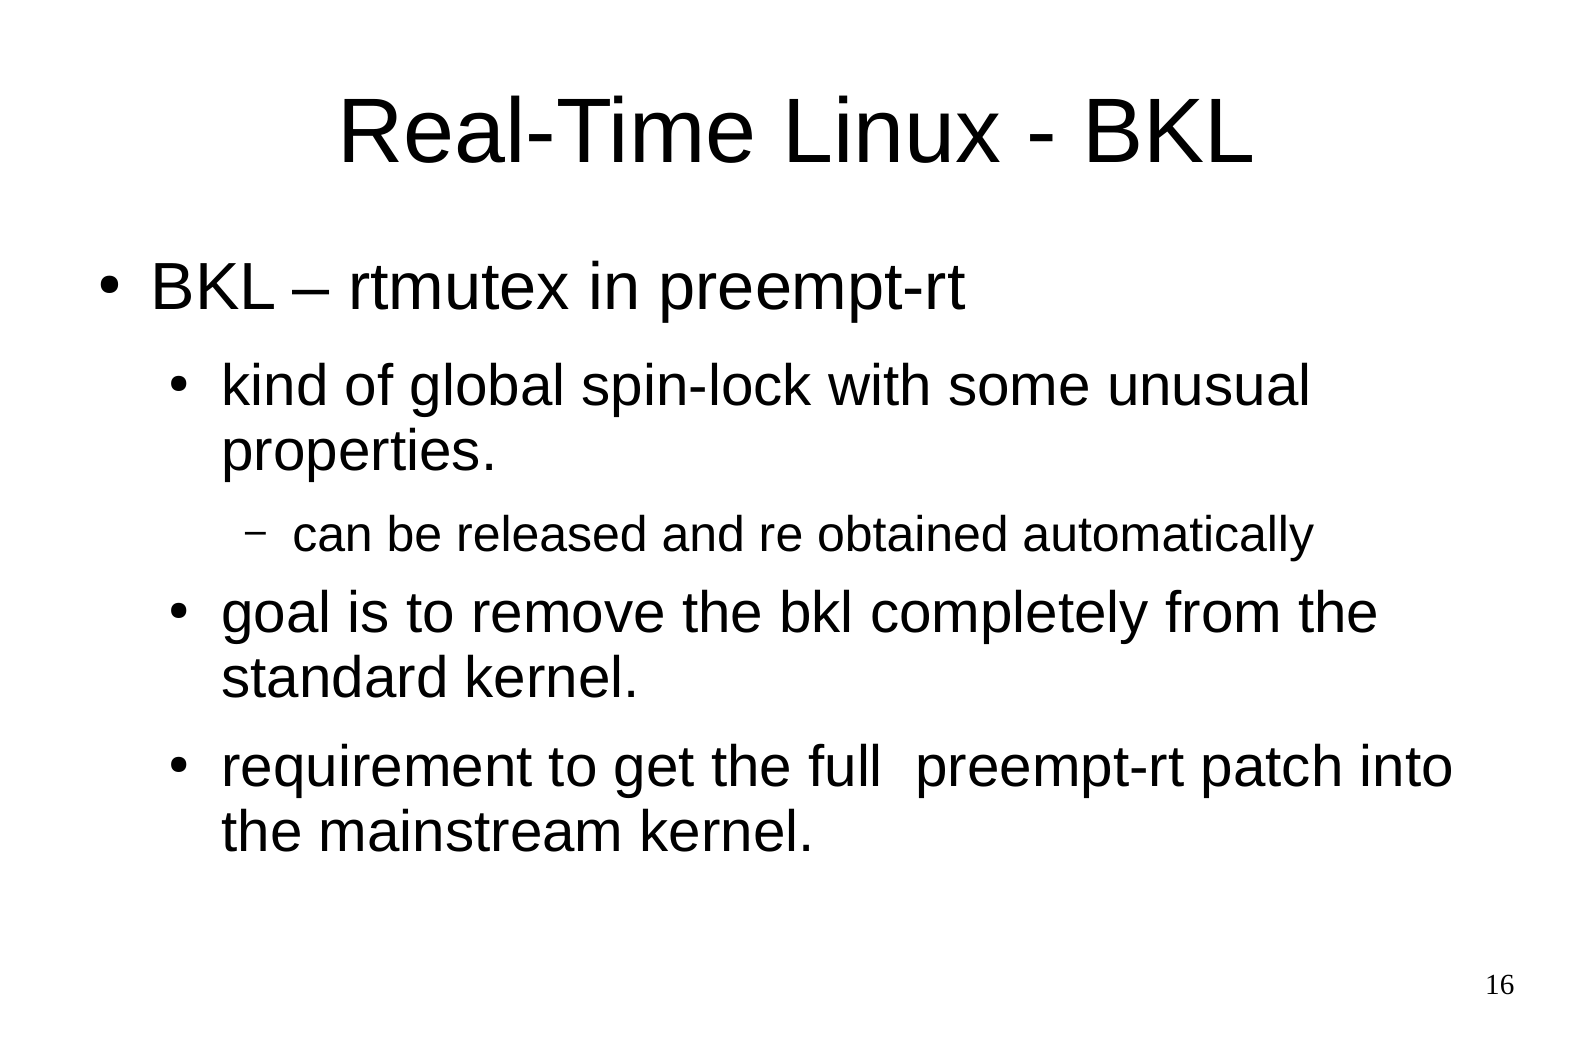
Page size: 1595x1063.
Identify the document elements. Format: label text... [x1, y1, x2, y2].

list BKL – rtmutex in preempt-rt kind of global spin-lock with some unusual properties. can be released and re obtained automatically goal is to remove the bkl completely from the standard kernel. requirement to get the full preempt-rt patch into the mainstream kernel. [79, 248, 1515, 936]
title Real-Time Linux - BKL [79, 49, 1515, 213]
